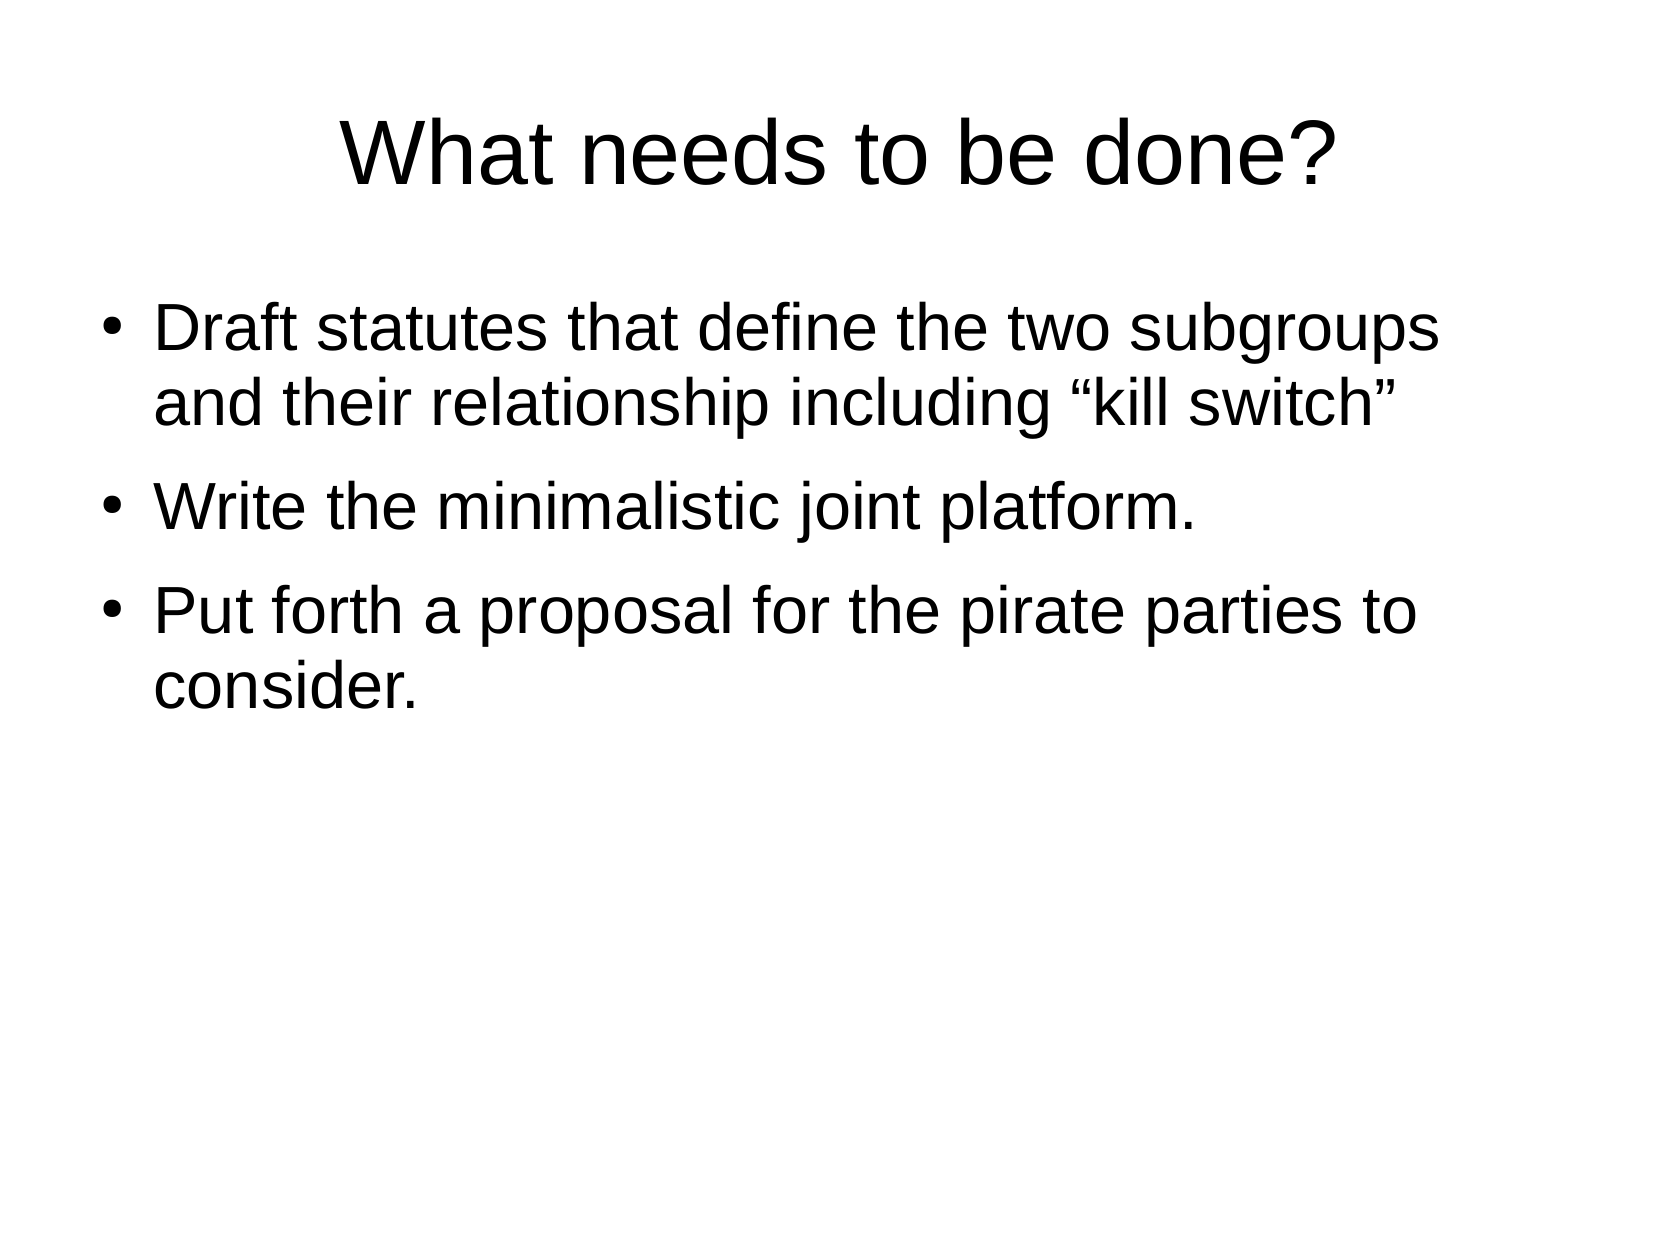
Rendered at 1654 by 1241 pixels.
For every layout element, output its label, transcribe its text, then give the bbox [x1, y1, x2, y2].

title What needs to be done? [82, 49, 1571, 257]
list Draft statutes that define the two subgroups and their relationship including “kill switch” Write the minimalistic joint platform. Put forth a proposal for the pirate parties to consider. [82, 290, 1538, 1010]
